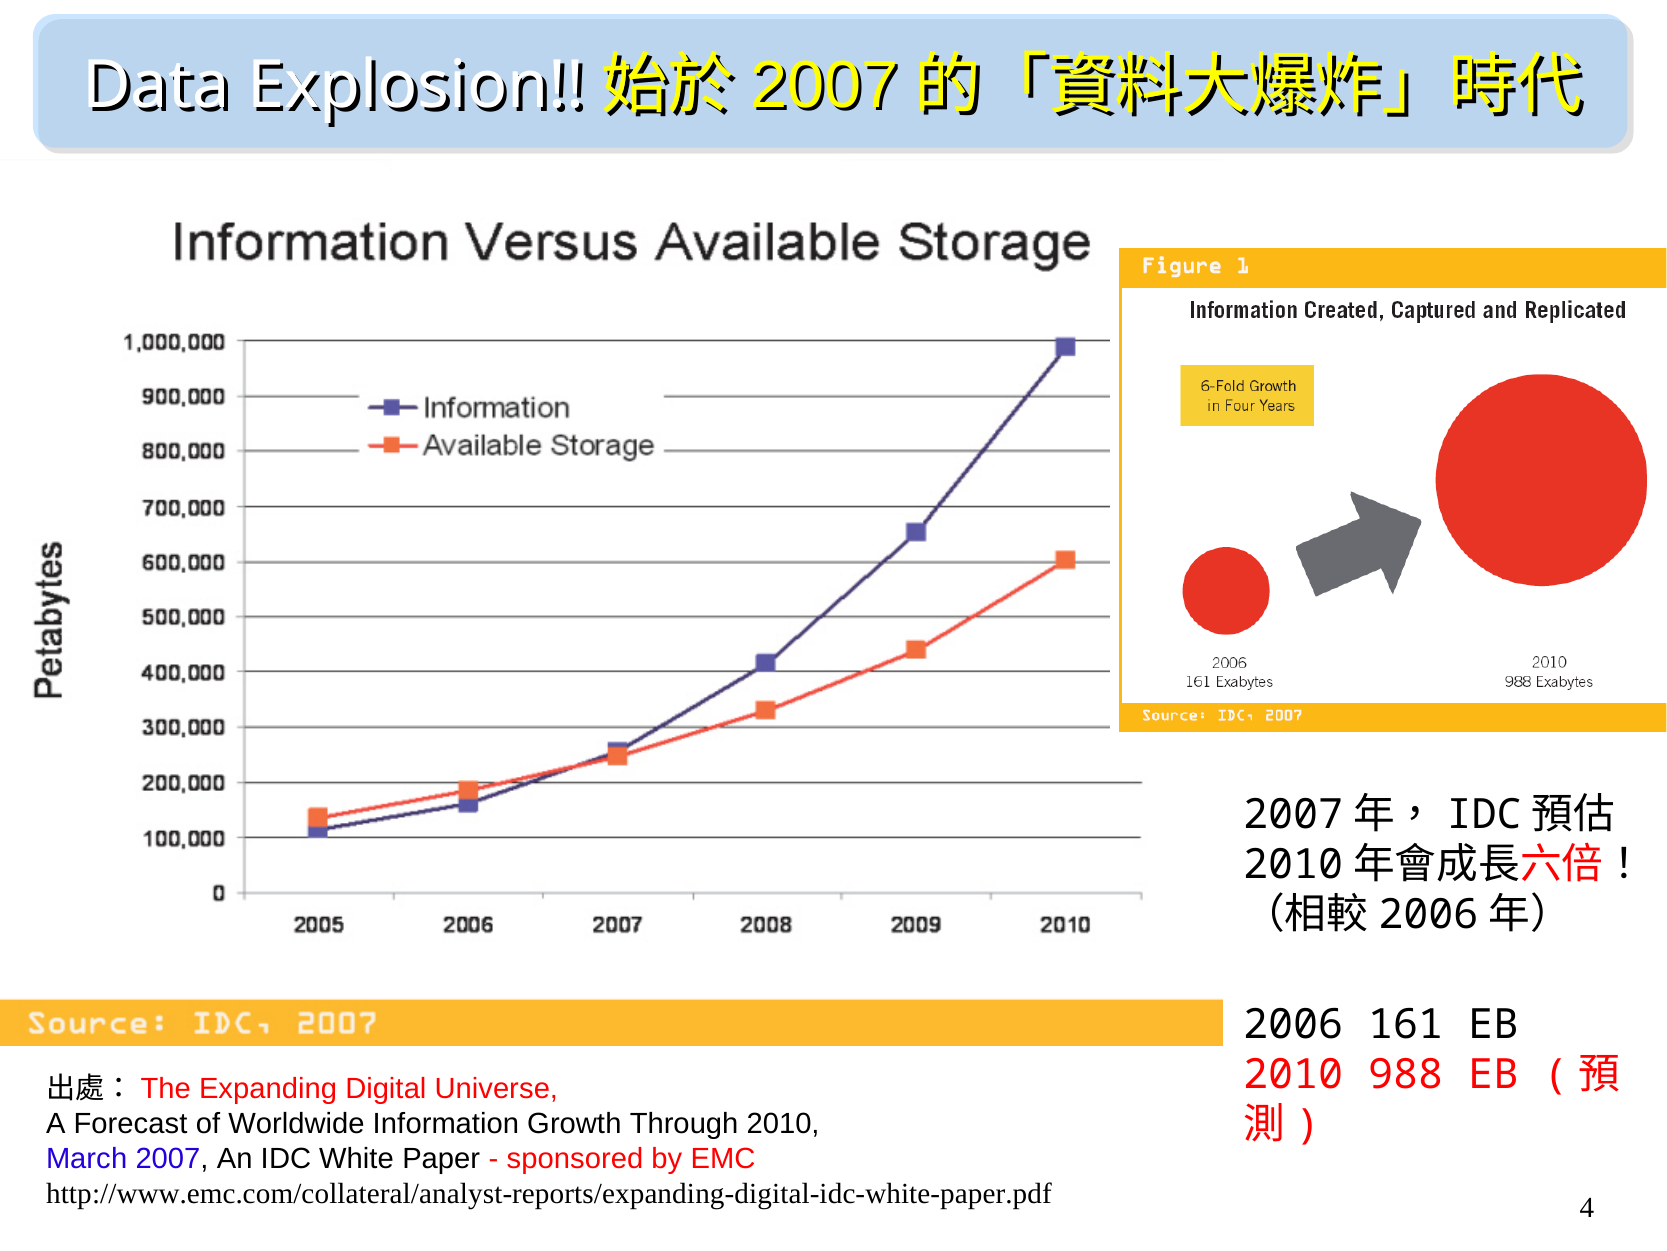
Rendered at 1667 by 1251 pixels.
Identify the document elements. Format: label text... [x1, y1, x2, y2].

text_box Data Explosion!!始於2007的「資料大爆炸」時代 [0, 11, 1665, 159]
text_box 出處：The Expanding Digital Universe, A Forecast of Worldwide Information Growth Through 2010, March 2007, An IDC White Paper - sponsored by EMC http://www.emc.com/collateral/analyst-reports/expanding-digital-idc-white-paper.pdf [31, 1061, 1070, 1217]
picture [0, 159, 1667, 1046]
text_box 2007年，IDC預估2010年會成長六倍！（相較2006年） 2006 161 EB 2010 988 EB (預測) [1228, 779, 1667, 1105]
